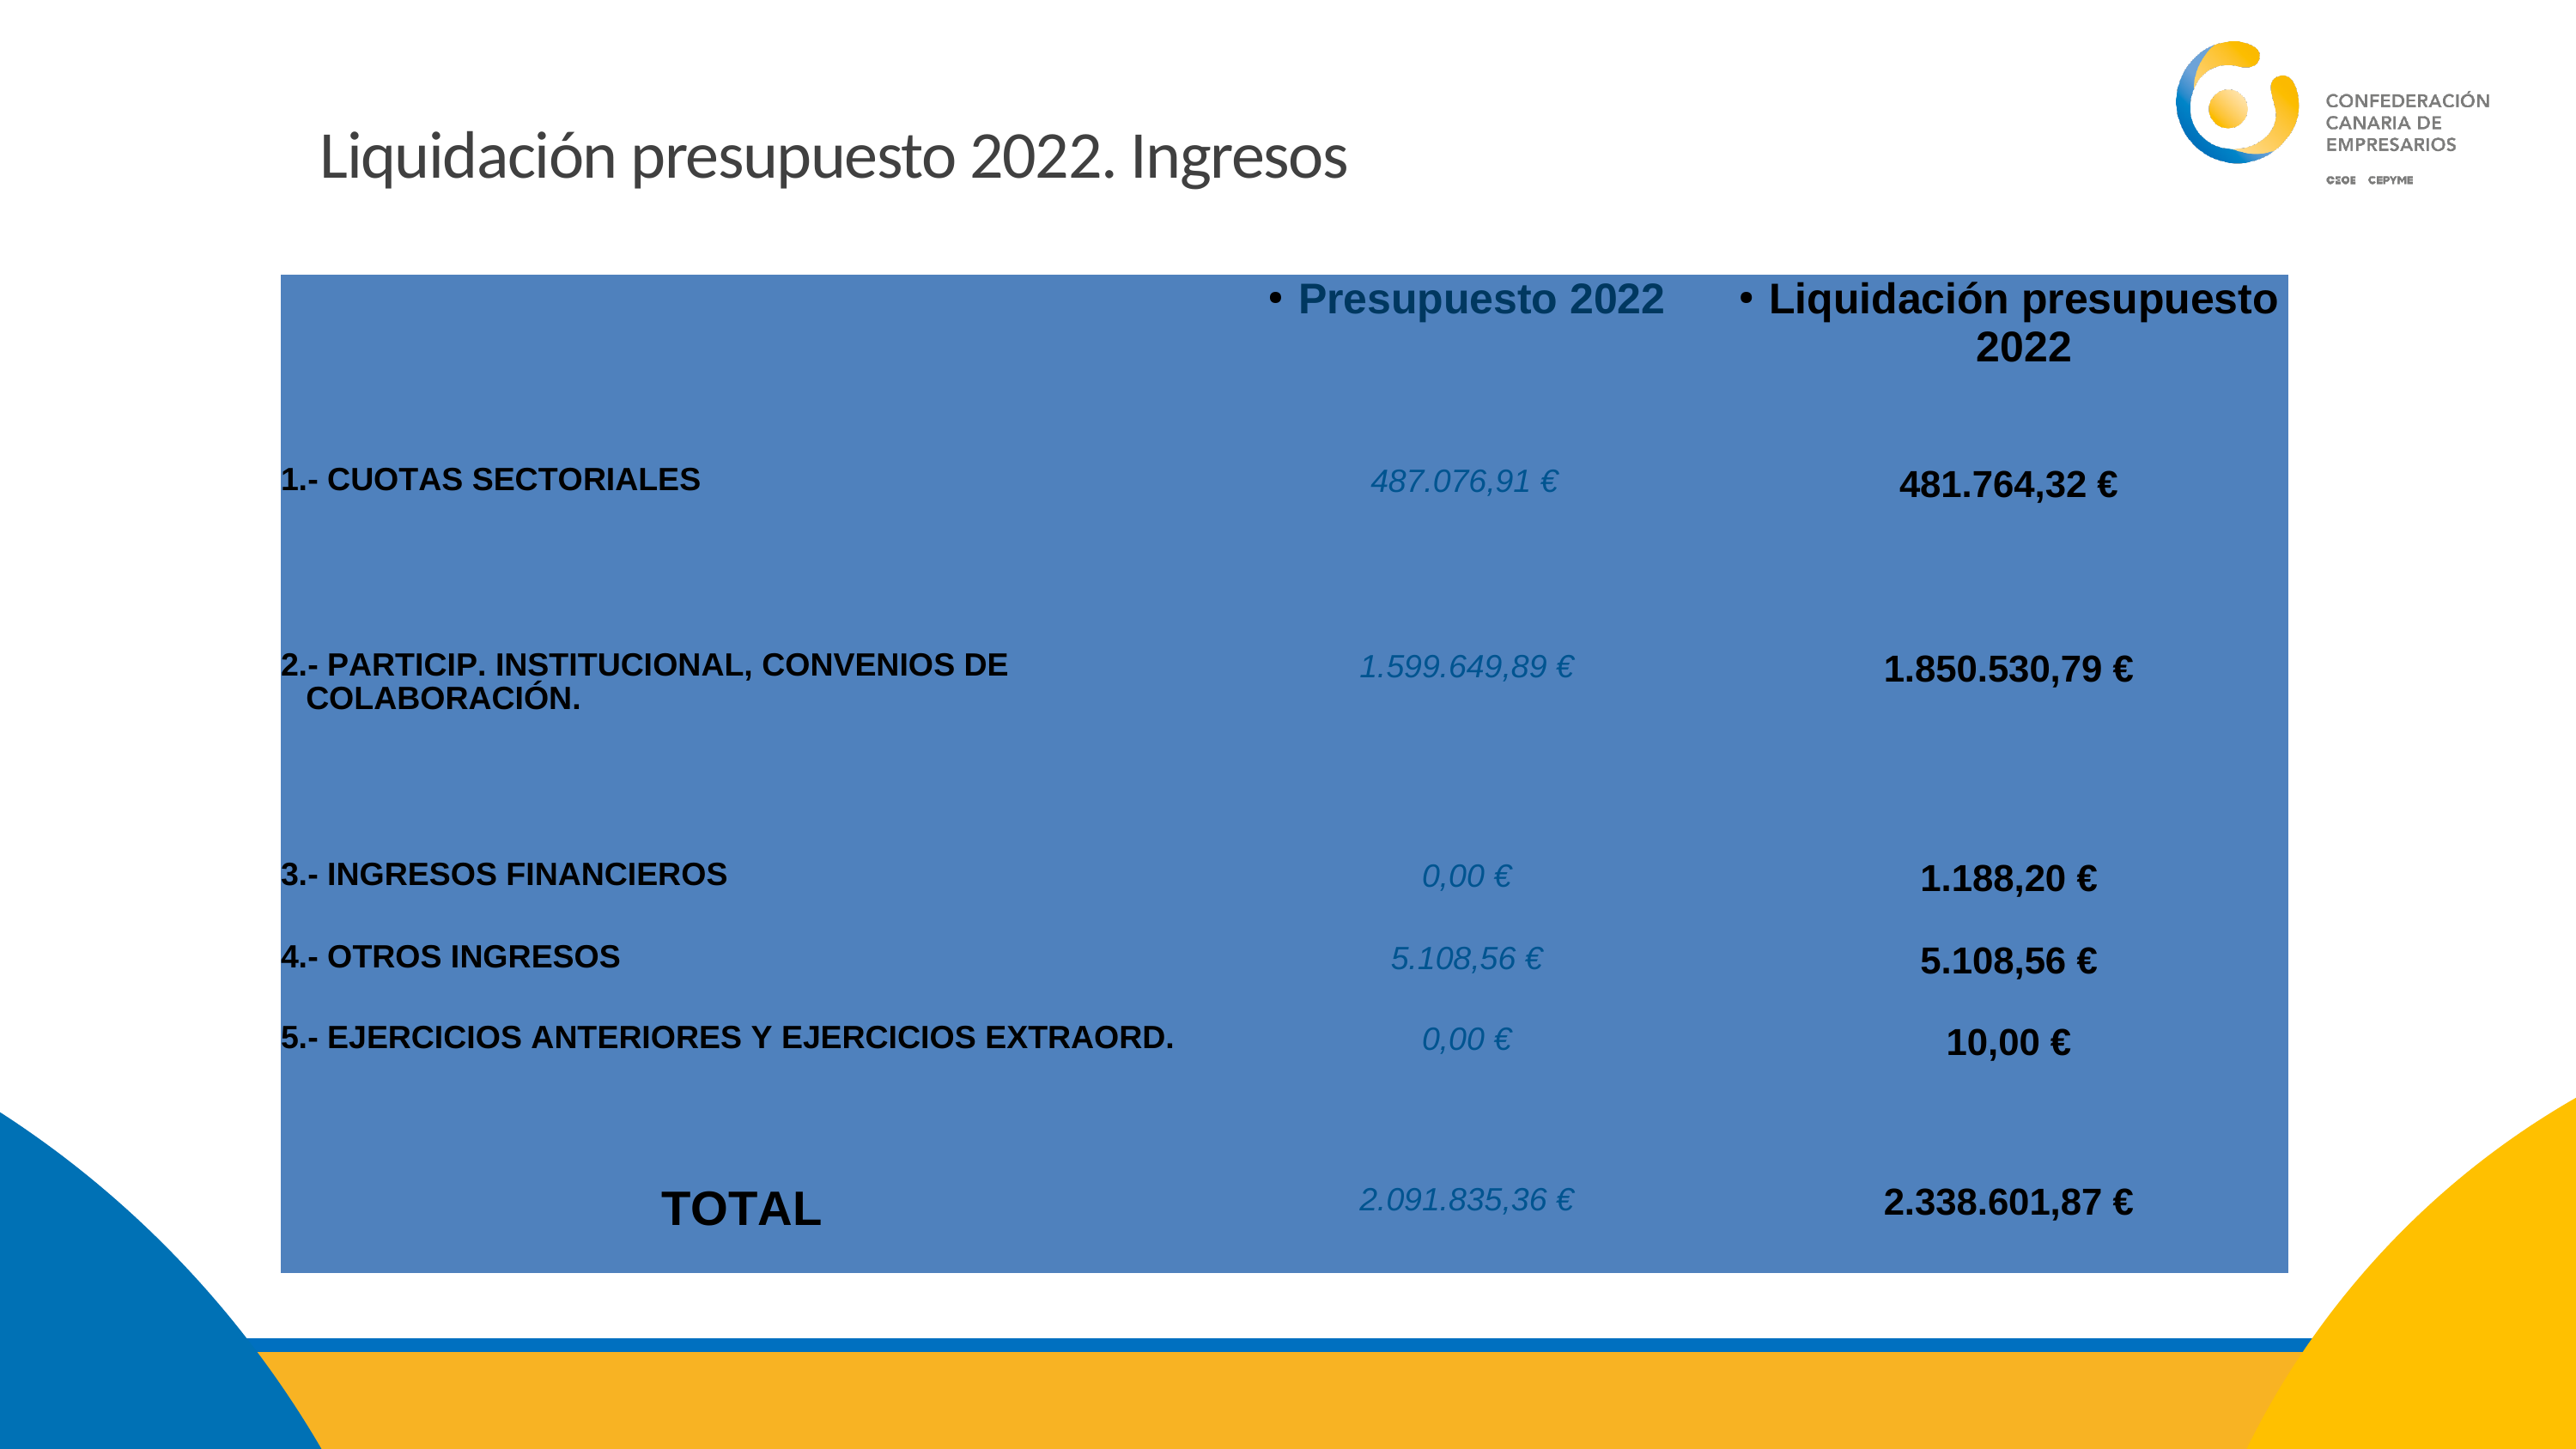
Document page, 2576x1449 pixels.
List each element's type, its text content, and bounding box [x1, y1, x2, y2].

table_cell 1.850.530,79 € [1730, 648, 2288, 858]
table_header Liquidación presupuesto 2022 [1730, 275, 2288, 464]
table_cell 1.599.649,89 € [1203, 648, 1730, 858]
table_cell 2.091.835,36 € [1203, 1181, 1730, 1273]
table_header Presupuesto 2022 [1203, 275, 1730, 464]
table_header [281, 275, 1203, 464]
table_cell [1203, 1123, 1730, 1181]
table_cell 4.- OTROS INGRESOS [281, 940, 1203, 1022]
table_cell 487.076,91 € [1203, 464, 1730, 648]
text_box Liquidación presupuesto 2022. Ingresos [301, 53, 1977, 203]
text_box [2246, 1097, 2576, 1449]
table_cell [281, 1123, 1203, 1181]
table_cell 0,00 € [1203, 1022, 1730, 1123]
table_cell 2.338.601,87 € [1730, 1181, 2288, 1273]
picture [2146, 22, 2518, 203]
text_box [0, 1112, 322, 1449]
table_cell 5.108,56 € [1203, 940, 1730, 1022]
table_cell 10,00 € [1730, 1022, 2288, 1123]
table_cell 481.764,32 € [1730, 464, 2288, 648]
table_cell 2.- PARTICIP. INSTITUCIONAL, CONVENIOS DE COLABORACIÓN. [281, 648, 1203, 858]
table_cell 5.- EJERCICIOS ANTERIORES Y EJERCICIOS EXTRAORD. [281, 1022, 1203, 1123]
table_cell TOTAL [281, 1181, 1203, 1273]
table_cell 3.- INGRESOS FINANCIEROS [281, 858, 1203, 940]
table_cell 5.108,56 € [1730, 940, 2288, 1022]
table_cell 1.188,20 € [1730, 858, 2288, 940]
table_cell [1730, 1123, 2288, 1181]
table_cell 0,00 € [1203, 858, 1730, 940]
table_cell 1.- CUOTAS SECTORIALES [281, 464, 1203, 648]
